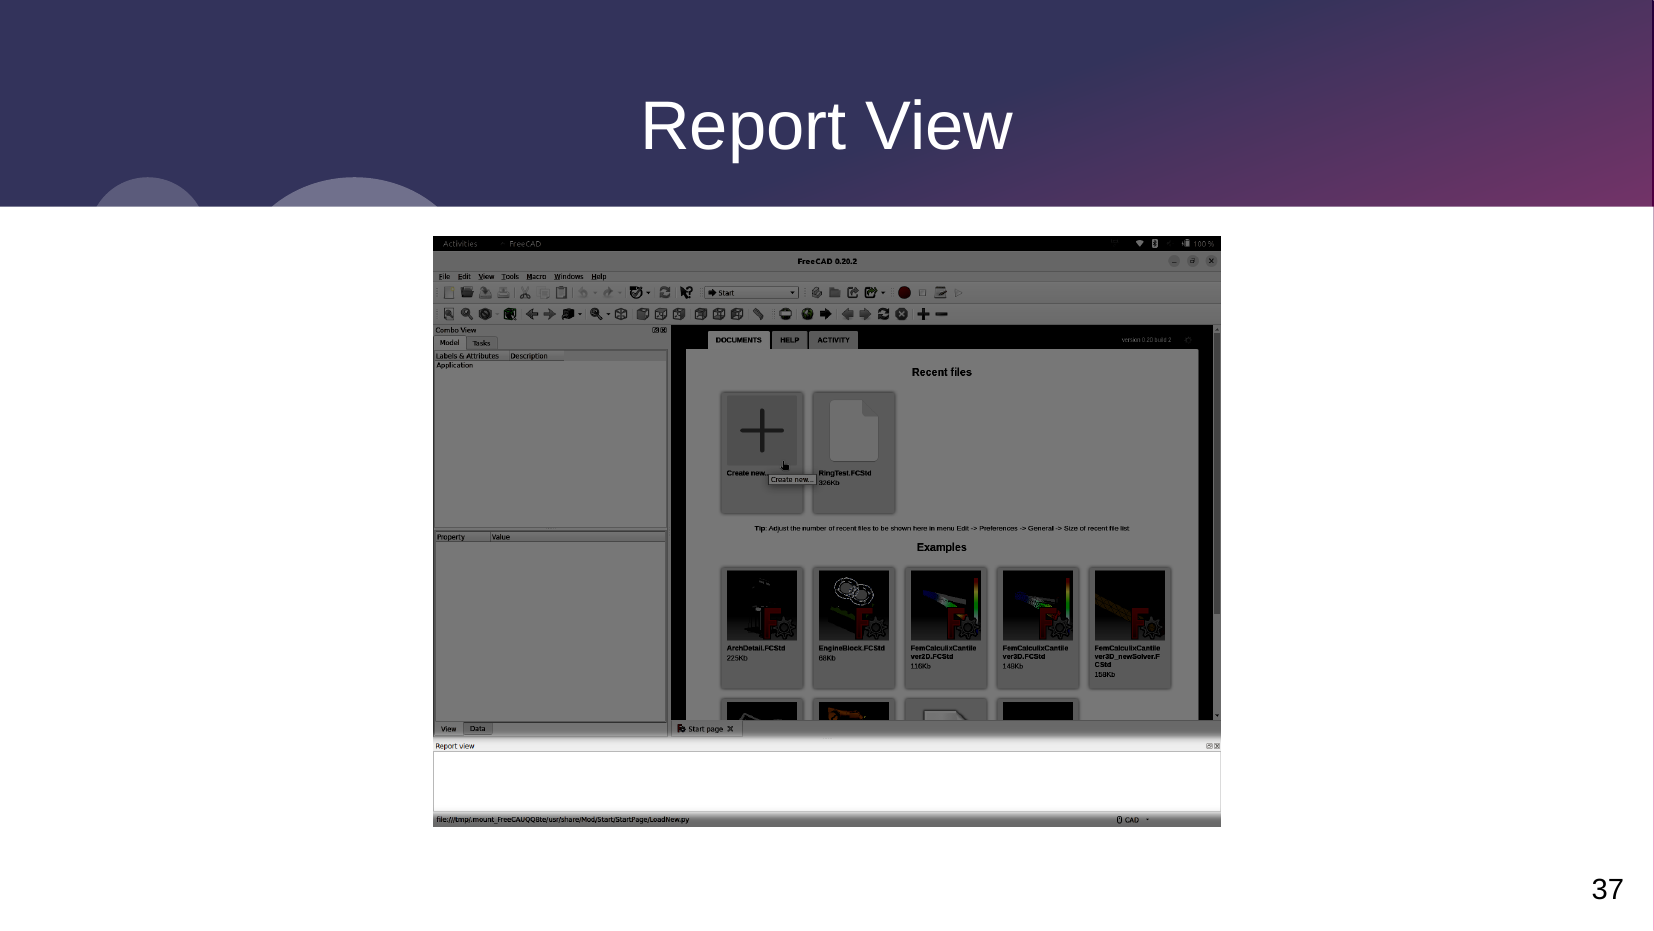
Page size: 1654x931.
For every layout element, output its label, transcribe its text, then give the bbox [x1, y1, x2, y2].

picture [433, 236, 1221, 827]
title Report View [88, 44, 1565, 207]
